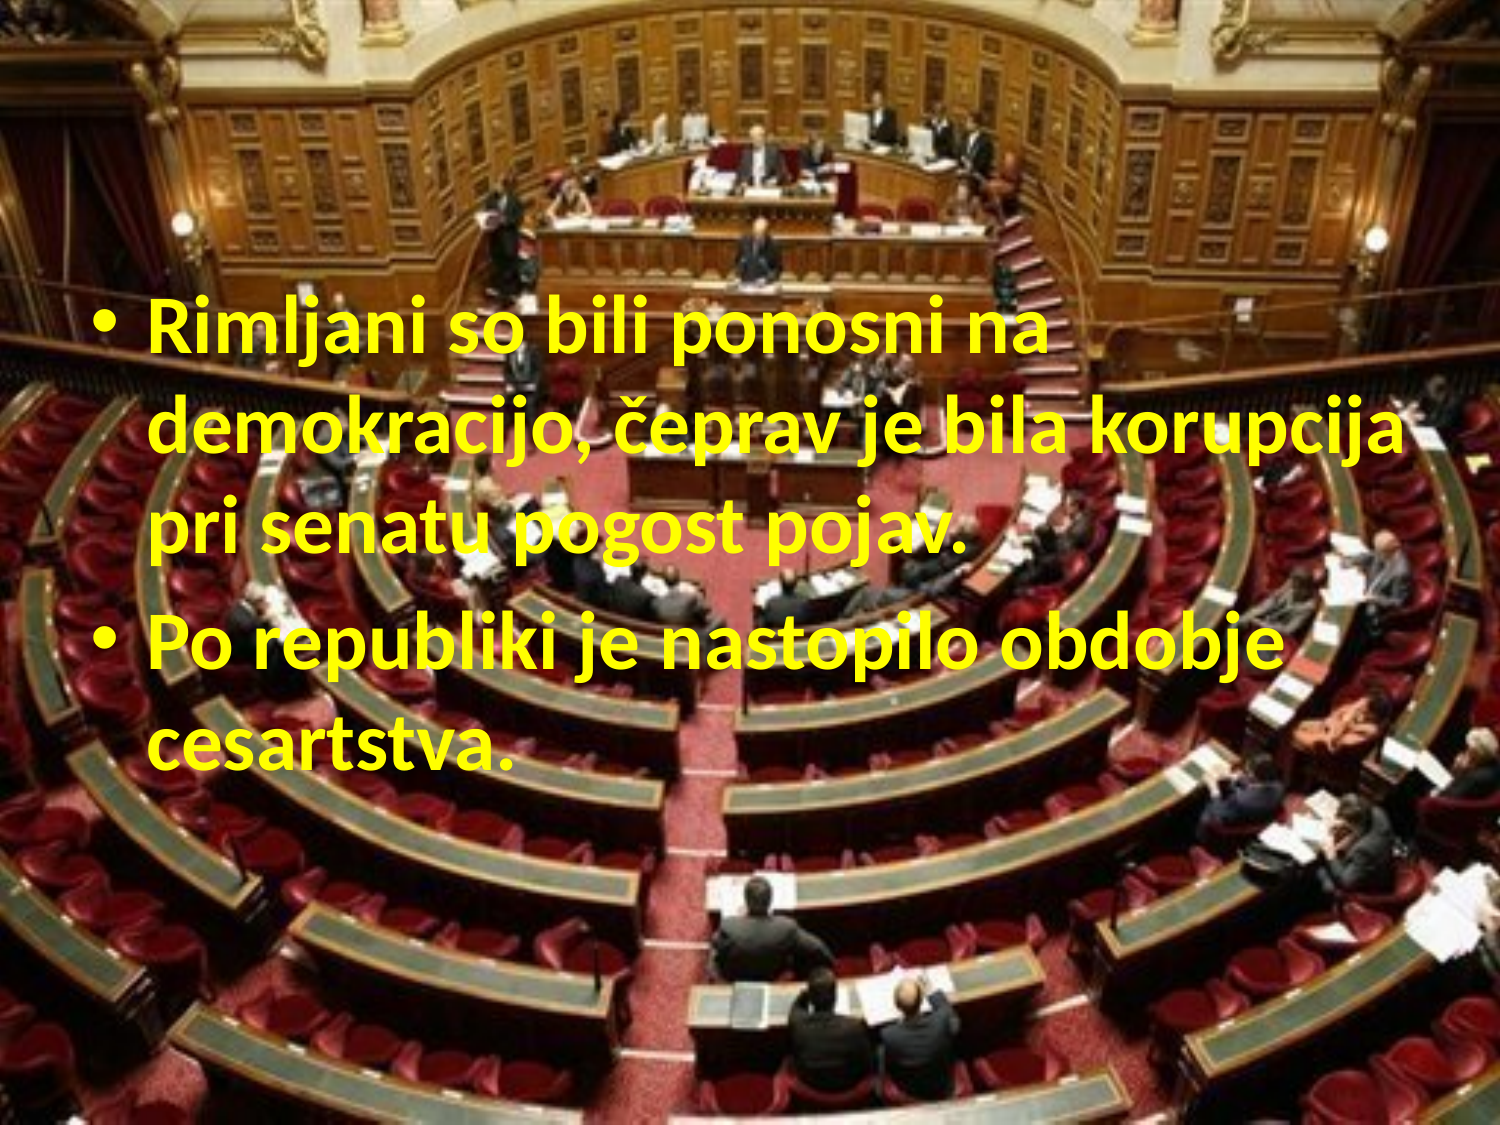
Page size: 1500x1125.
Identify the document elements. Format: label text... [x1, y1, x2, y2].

picture [0, 0, 1500, 1125]
list Rimljani so bili ponosni na demokracijo, čeprav je bila korupcija pri senatu pogost pojav. Po republiki je nastopilo obdobje cesartstva. [75, 262, 1425, 1005]
